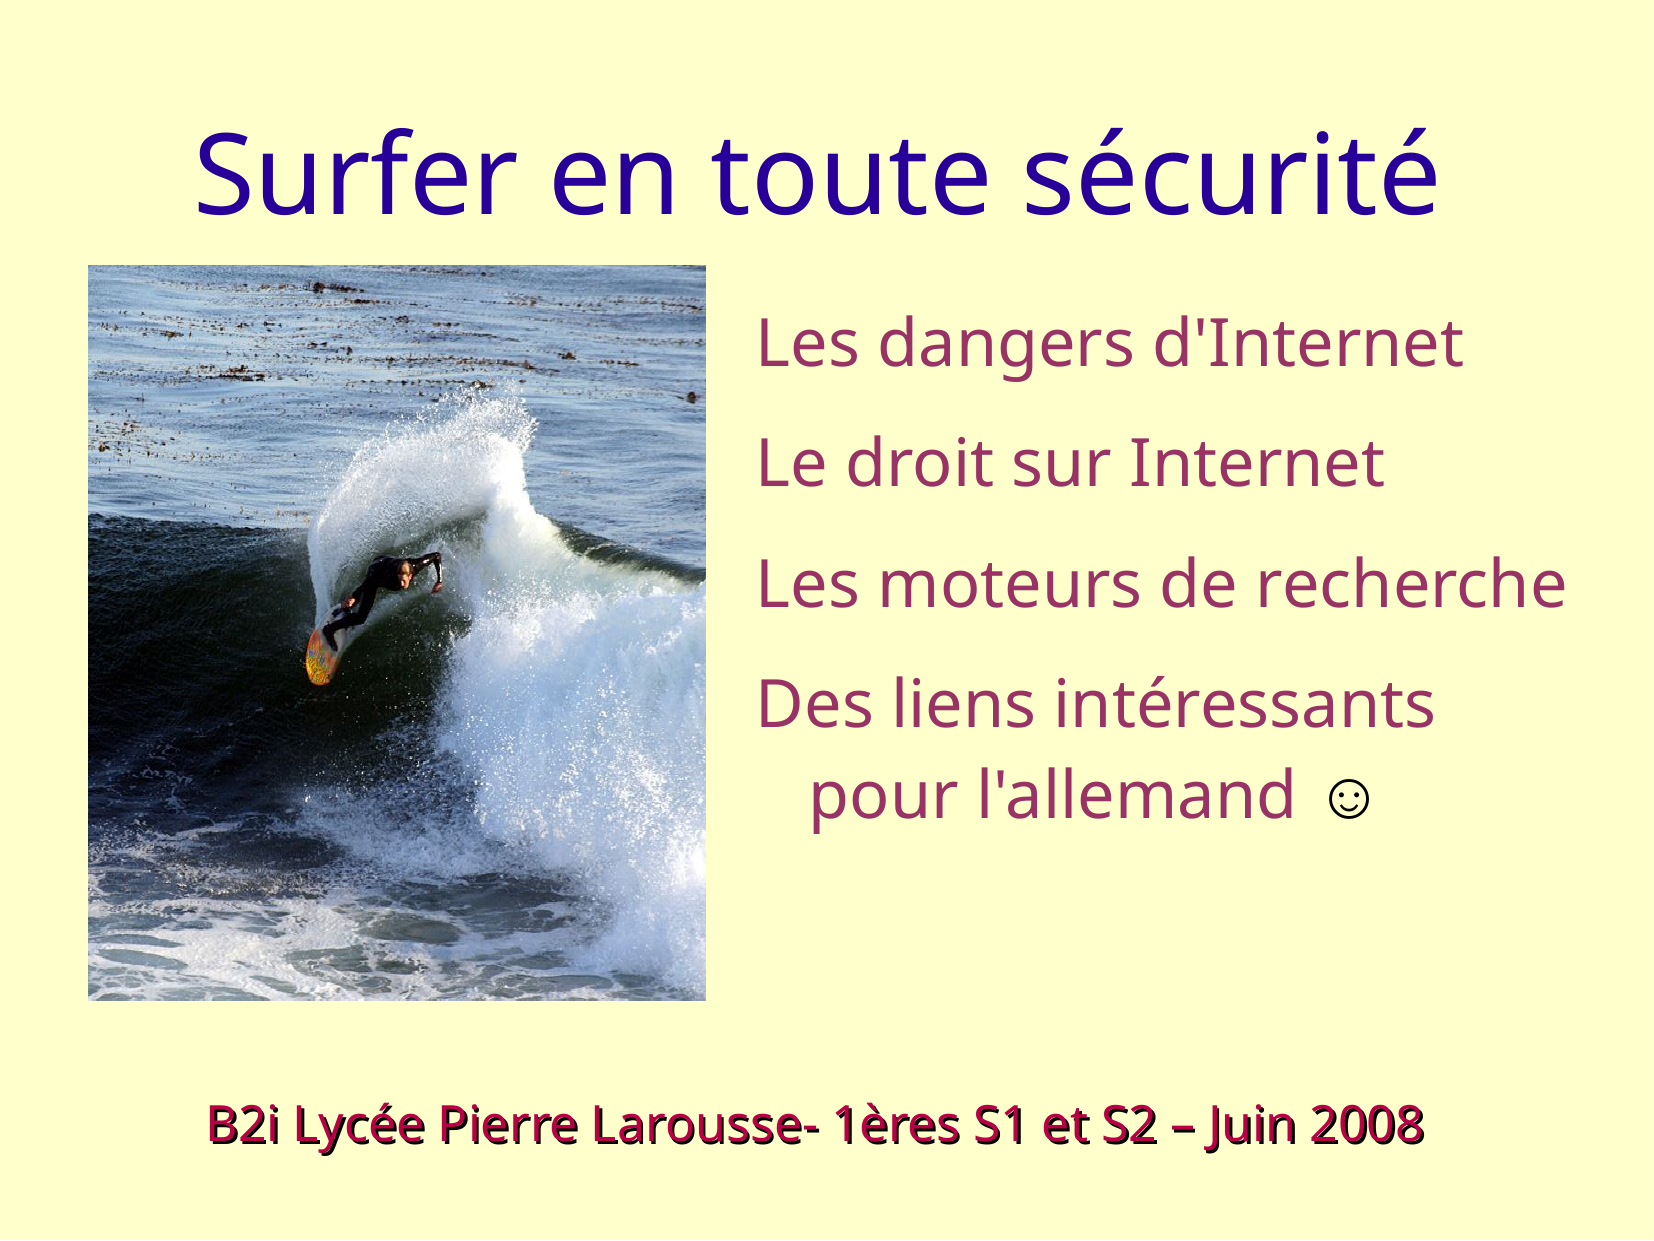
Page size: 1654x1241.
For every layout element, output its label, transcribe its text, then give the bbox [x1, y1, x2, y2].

title Surfer en toute sécurité [88, 29, 1577, 237]
list Les dangers d'Internet Le droit sur Internet Les moteurs de recherche Des liens intéressants pour l'allemand ☺ [738, 295, 1601, 942]
text_box B2i Lycée Pierre Larousse- 1ères S1 et S2 – Juin 2008 [88, 1062, 1506, 1182]
picture [88, 265, 706, 1001]
